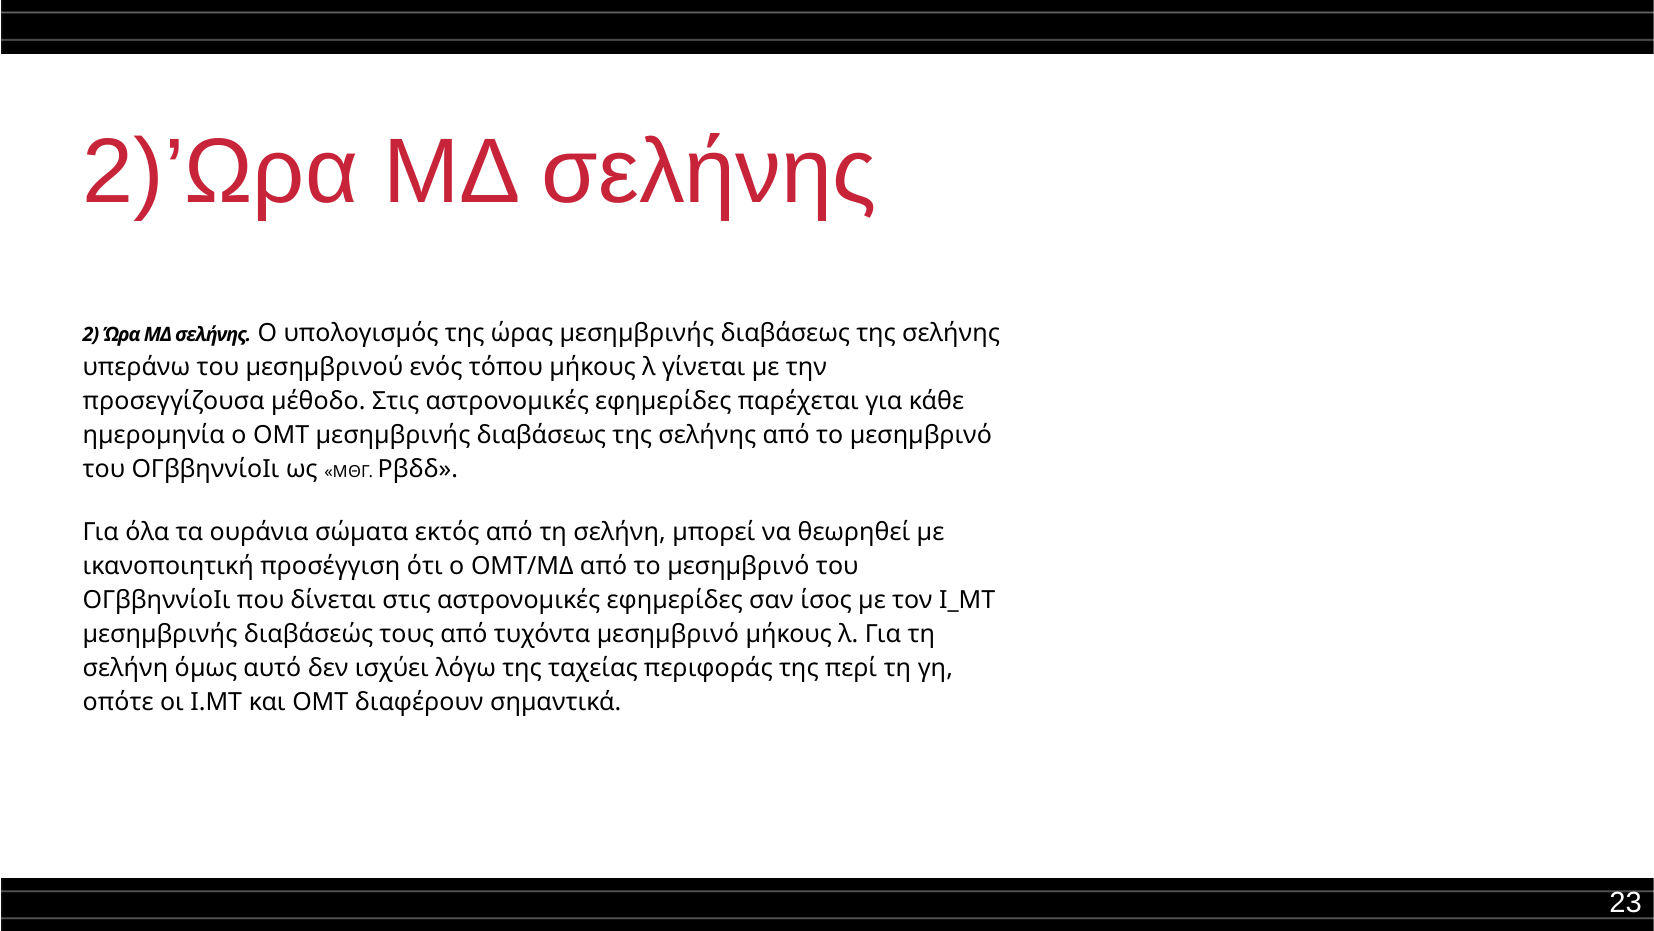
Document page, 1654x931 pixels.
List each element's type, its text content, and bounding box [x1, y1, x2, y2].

picture [1, 878, 1654, 931]
list 2) Ώρα ΜΔ σελήνης. Ο υπολογισμός της ώρας μεσημβρινής διαβάσεως της σελήνης υπεράνω του μεσημβρινού ενός τόπου μήκους λ γίνεται με την προσεγγίζουσα μέθοδο. Στις αστρονομικές εφημερίδες παρέχεται για κάθε ημερομηνία ο ΟΜΤ μεσημβρινής διαβάσεως της σελήνης από το μεσημβρινό του ΟΓββηννίοΙι ως «Μθγ. Ρβδδ». Για όλα τα ουράνια σώματα εκτός από τη σελήνη, μπορεί να θεωρηθεί με ικανοποιητική προσέγγιση ότι ο ΟΜΤ/ΜΔ από το μεσημβρινό του ΟΓββηννίοΙι που δίνεται στις αστρονομικές εφημερίδες σαν ίσος με τον Ι_ΜΤ μεσημβρινής διαβάσεώς τους από τυχόντα μεσημβρινό μήκους λ. Για τη σελήνη όμως αυτό δεν ισχύει λόγω της ταχείας περιφοράς της περί τη γη, οπότε οι Ι.ΜΤ και ΟΜΤ διαφέρουν σημαντικά. [82, 271, 1013, 826]
picture [1, 0, 1654, 54]
title 2)’Ωρα ΜΔ σελήνης [82, 92, 1571, 249]
